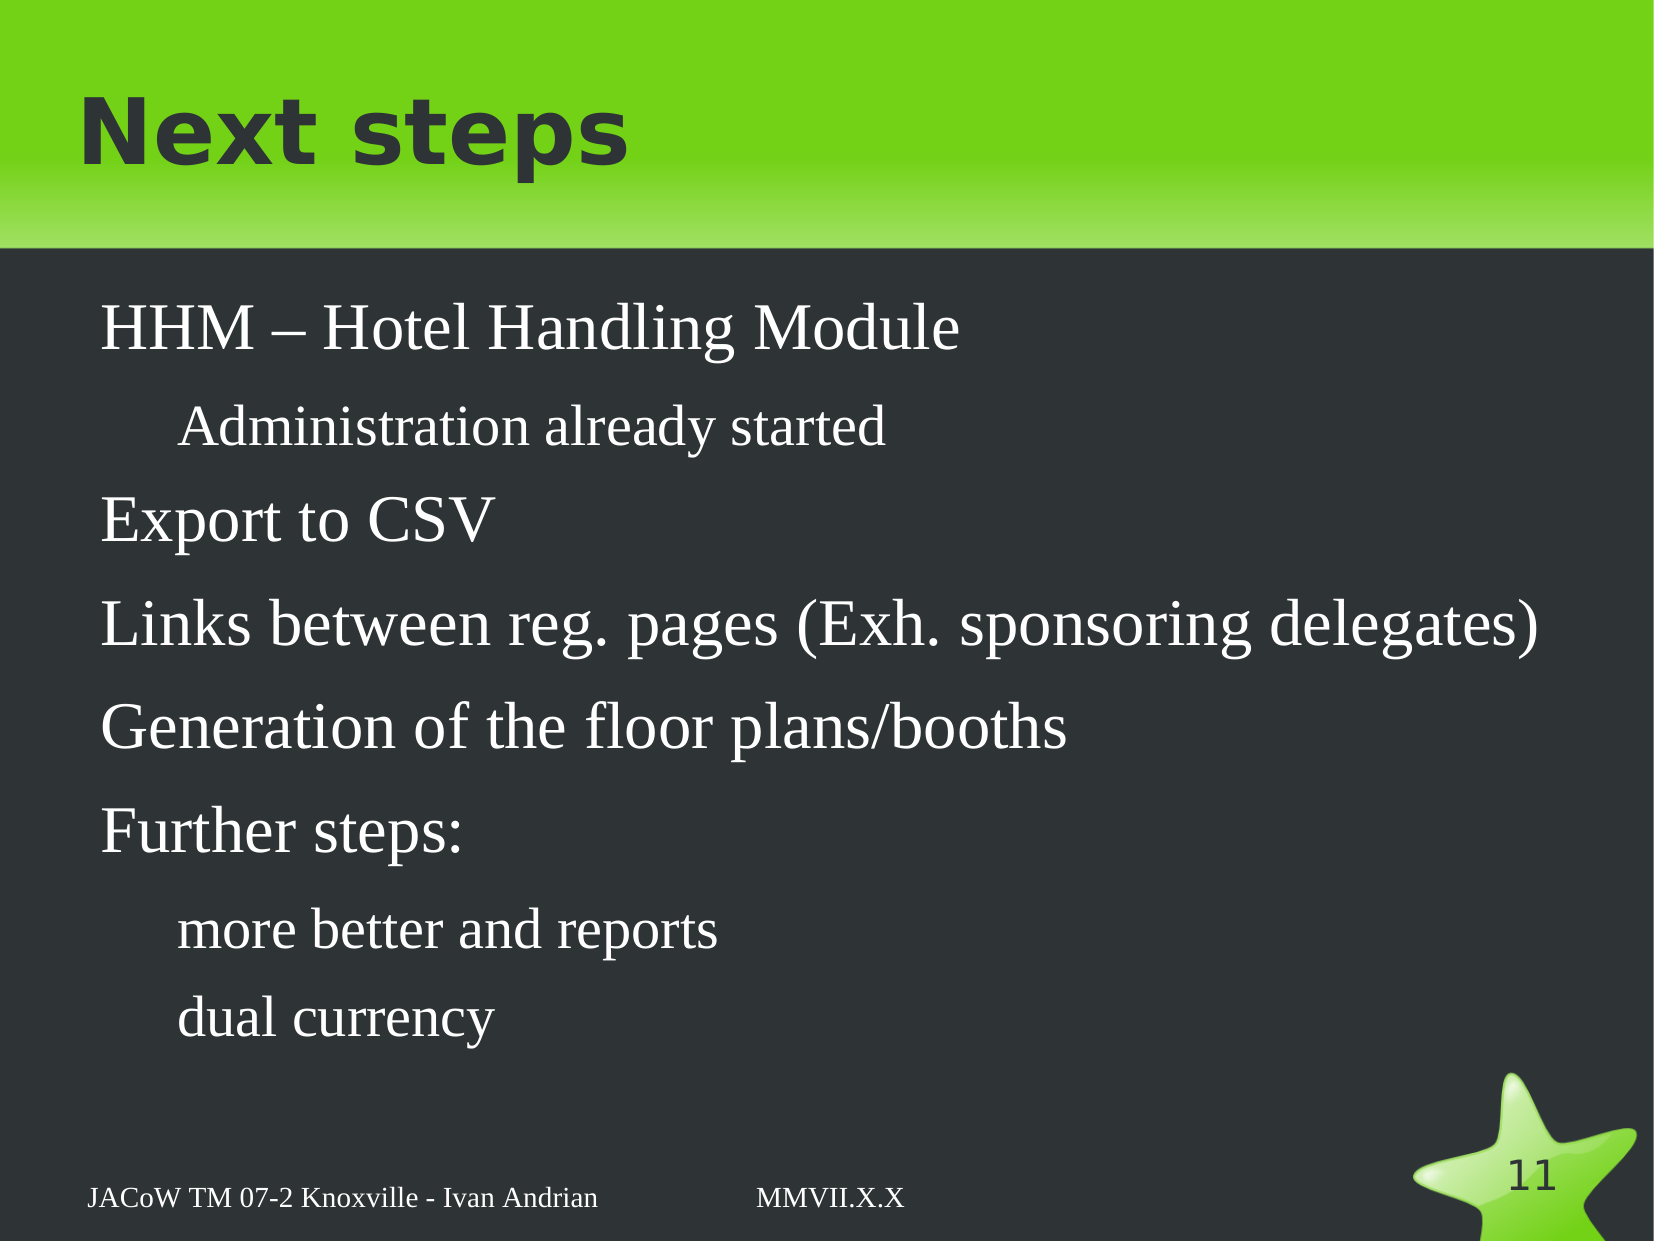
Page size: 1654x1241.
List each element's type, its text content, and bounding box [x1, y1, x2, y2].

picture [0, 0, 1654, 1241]
title Next steps [76, 29, 1565, 237]
list HHM – Hotel Handling Module Administration already started Export to CSV Links between reg. pages (Exh. sponsoring delegates) Generation of the floor plans/booths Further steps: more better and reports dual currency [82, 290, 1651, 1190]
